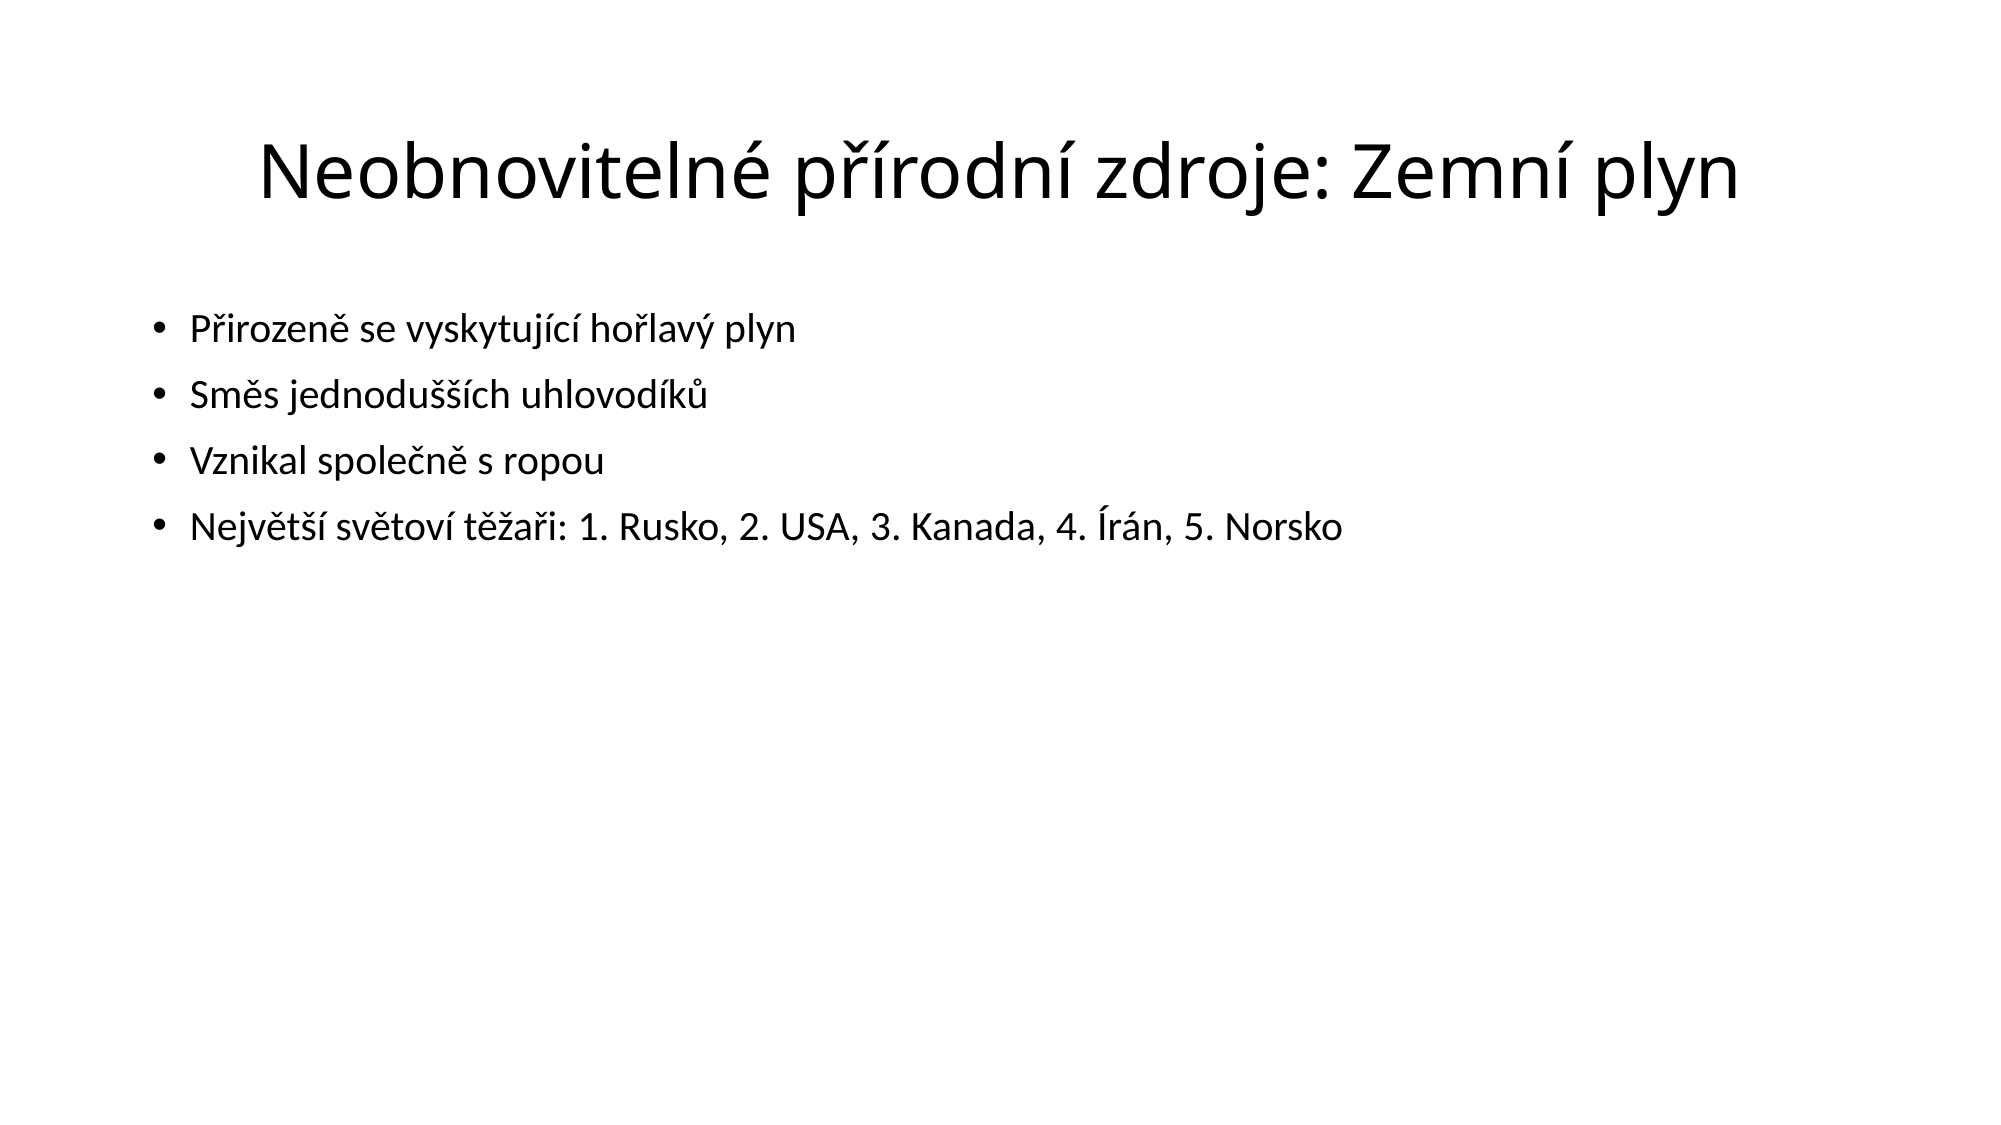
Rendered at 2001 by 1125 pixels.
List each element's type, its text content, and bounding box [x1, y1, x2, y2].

title Neobnovitelné přírodní zdroje: Zemní plyn [137, 59, 1863, 278]
list Přirozeně se vyskytující hořlavý plyn Směs jednodušších uhlovodíků Vznikal společně s ropou Největší světoví těžaři: 1. Rusko, 2. USA, 3. Kanada, 4. Írán, 5. Norsko [137, 299, 1863, 1014]
